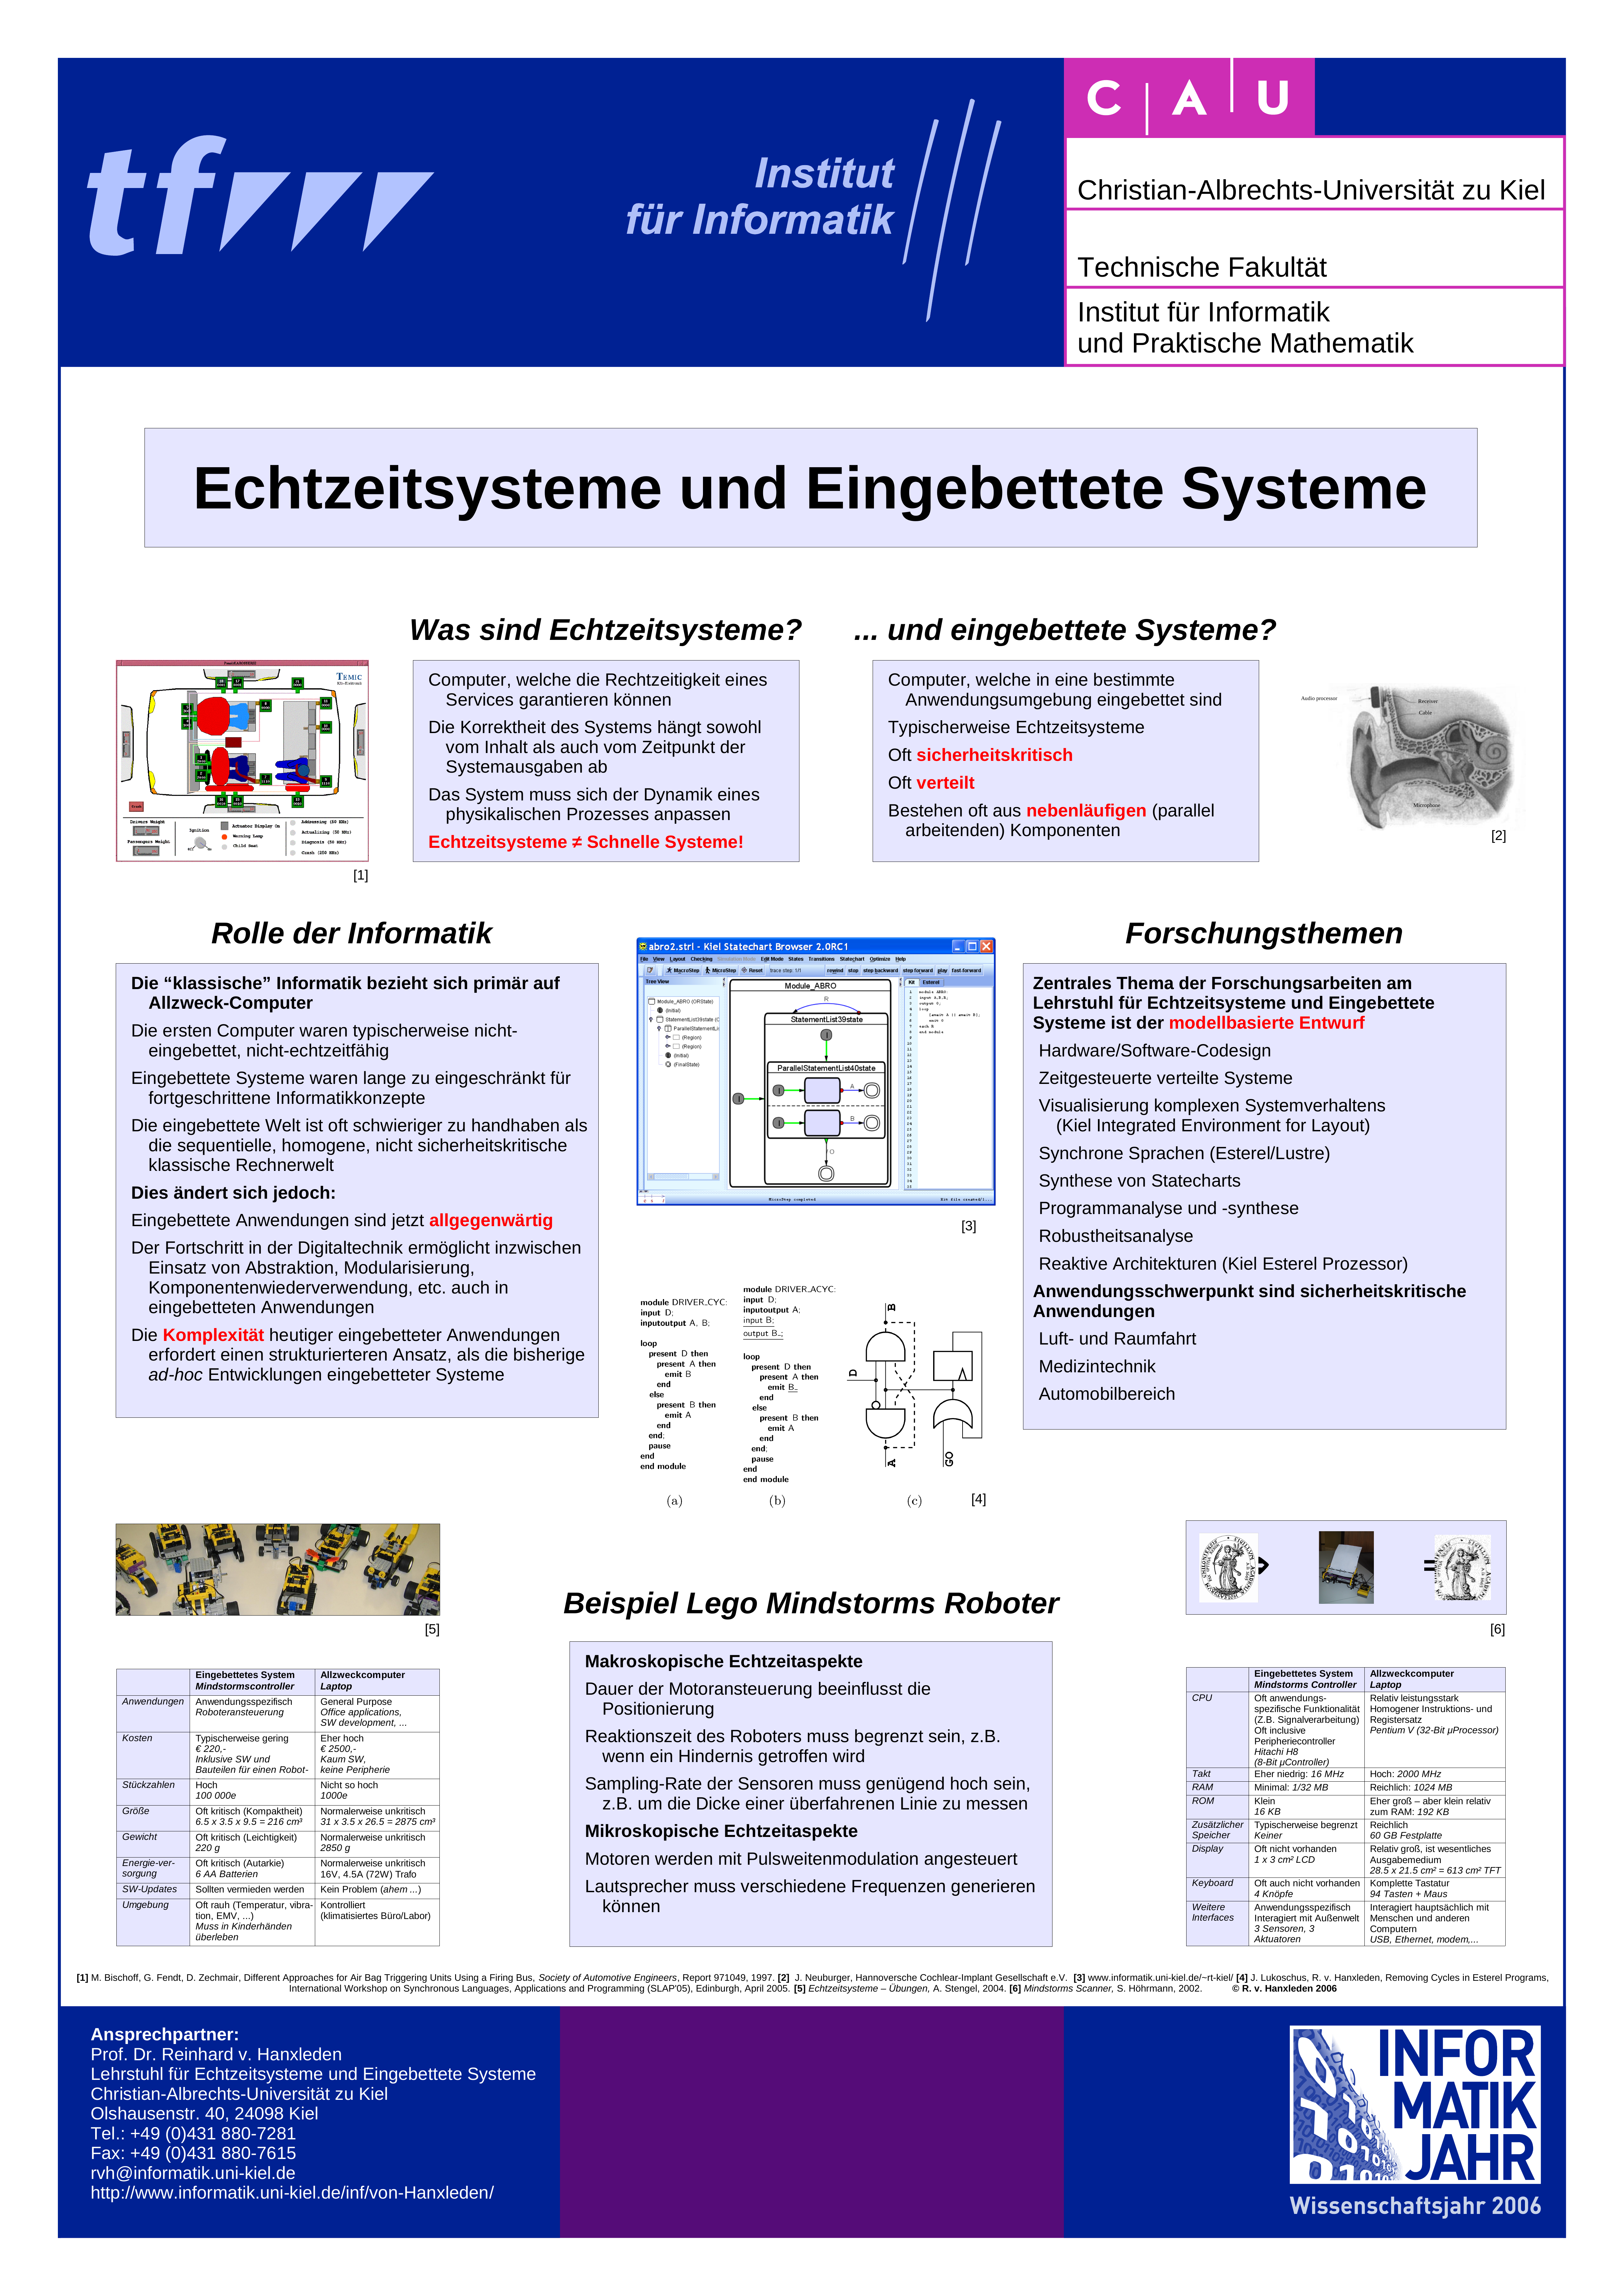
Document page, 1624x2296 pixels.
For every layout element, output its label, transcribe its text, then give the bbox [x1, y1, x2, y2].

text_box Technische Fakultät [1077, 251, 1464, 284]
text_box [2] [1491, 828, 1507, 848]
picture [624, 99, 1001, 322]
list Computer, welche die Rechtzeitigkeit eines Services garantieren können Die Korrektheit des Systems hängt sowohl vom Inhalt als auch vom Zeitpunkt der Systemausgaben ab Das System muss sich der Dynamik eines physikalischen Prozesses anpassen Echtzeitsysteme ≠ Schnelle Systeme! [413, 660, 799, 862]
text_box [3] [961, 1218, 977, 1238]
picture [1199, 1533, 1258, 1602]
picture [637, 1282, 985, 1510]
text_box Christian-Albrechts-Universität zu Kiel [1077, 174, 1558, 207]
picture [116, 660, 369, 862]
list Makroskopische Echtzeitaspekte Dauer der Motoransteuerung beeinflusst die Positionierung Reaktionszeit des Roboters muss begrenzt sein, z.B. wenn ein Hindernis getroffen wird Sampling-Rate der Sensoren muss genügend hoch sein, z.B. um die Dicke einer überfahrenen Linie zu messen Mikroskopische Echtzeitaspekte Motoren werden mit Pulsweitenmodulation angesteuert Lautsprecher muss verschiedene Frequenzen generieren können [570, 1641, 1052, 1947]
title ... und eingebettete Systeme? [782, 596, 1350, 664]
text_box Audio processor [1301, 695, 1349, 704]
text_box [1] [353, 867, 369, 887]
list Die “klassische” Informatik bezieht sich primär auf Allzweck-Computer Die ersten Computer waren typischerweise nicht-eingebettet, nicht-echtzeitfähig Eingebettete Systeme waren lange zu eingeschränkt für fortgeschrittene Informatikkonzepte Die eingebettete Welt ist oft schwieriger zu handhaben als die sequentielle, homogene, nicht sicherheitskritische klassische Rechnerwelt Dies ändert sich jedoch: Eingebettete Anwendungen sind jetzt allgegenwärtig Der Fortschritt in der Digitaltechnik ermöglicht inzwischen Einsatz von Abstraktion, Modularisierung, Komponentenwiederverwendung, etc. auch in eingebetteten Anwendungen Die Komplexität heutiger eingebetteter Anwendungen erfordert einen strukturierteren Ansatz, als die bisherige ad-hoc Entwicklungen eingebetteter Systeme [116, 963, 599, 1418]
chart [1186, 1667, 1506, 1947]
picture [1328, 683, 1526, 831]
list Zentrales Thema der Forschungsarbeiten am Lehrstuhl für Echtzeitsysteme und Eingebettete Systeme ist der modellbasierte Entwurf Hardware/Software-Codesign Zeitgesteuerte verteilte Systeme Visualisierung komplexen Systemverhaltens (Kiel Integrated Environment for Layout) Synchrone Sprachen (Esterel/Lustre) Synthese von Statecharts Programmanalyse und -synthese Robustheitsanalyse Reaktive Architekturen (Kiel Esterel Prozessor) Anwendungsschwerpunkt sind sicherheitskritische Anwendungen Luft- und Raumfahrt Medizintechnik Automobilbereich [1023, 963, 1506, 1430]
text_box Ansprechpartner: Prof. Dr. Reinhard v. Hanxleden Lehrstuhl für Echtzeitsysteme und Eingebettete Systeme Christian-Albrechts-Universität zu Kiel Olshausenstr. 40, 24098 Kiel Tel.: +49 (0)431 880-7281 Fax: +49 (0)431 880-7615 rvh@informatik.uni-kiel.de http://www.informatik.uni-kiel.de/inf/von-Hanxleden/ [91, 2024, 537, 2224]
picture [1435, 1535, 1491, 1600]
picture [1064, 58, 1315, 135]
text_box Receiver [1418, 698, 1444, 707]
picture [116, 1524, 440, 1615]
text_box [4] [971, 1491, 987, 1511]
text_box Microphone [1413, 802, 1449, 811]
title Rolle der Informatik [157, 899, 548, 967]
picture [1293, 2029, 1406, 2180]
title Echtzeitsysteme und Eingebettete Systeme [145, 428, 1478, 547]
picture [1319, 1531, 1374, 1604]
text_box [6] [1490, 1621, 1507, 1639]
picture [87, 135, 435, 256]
text_box Institut für Informatik und Praktische Mathematik [1077, 296, 1464, 364]
chart [116, 1668, 440, 1947]
text_box [5] [425, 1621, 440, 1641]
text_box   [1186, 1520, 1507, 1615]
title Forschungsthemen [1072, 899, 1458, 967]
title Was sind Echtzeitsysteme? [375, 596, 782, 664]
text_box Cable [1419, 710, 1436, 718]
title Beispiel Lego Mindstorms Roboter [246, 1569, 1377, 1637]
text_box [58, 58, 1566, 2238]
picture [637, 937, 996, 1206]
list Computer, welche in eine bestimmte Anwendungsumgebung eingebettet sind Typischerweise Echtzeitsysteme Oft sicherheitskritisch Oft verteilt Bestehen oft aus nebenläufigen (parallel arbeitenden) Komponenten [873, 664, 1259, 862]
text_box [1] M. Bischoff, G. Fendt, D. Zechmair, Different Approaches for Air Bag Triggering Units Using a Firing Bus, Society of Automotive Engineers, Report 971049, 1997. [2] J. Neuburger, Hannoversche Cochlear-Implant Gesellschaft e.V. [3] www.informatik.uni-kiel.de/~rt-kiel/ [4] J. Lukoschus, R. v. Hanxleden, Removing Cycles in Esterel Programs, International Workshop on Synchronous Languages, Applications and Programming (SLAP'05), Edinburgh, April 2005. [5] Echtzeitsysteme – Übungen, A. Stengel, 2004. [6] Mindstorms Scanner, S. Höhrmann, 2002. © R. v. Hanxleden 2006 [70, 1972, 1557, 1995]
